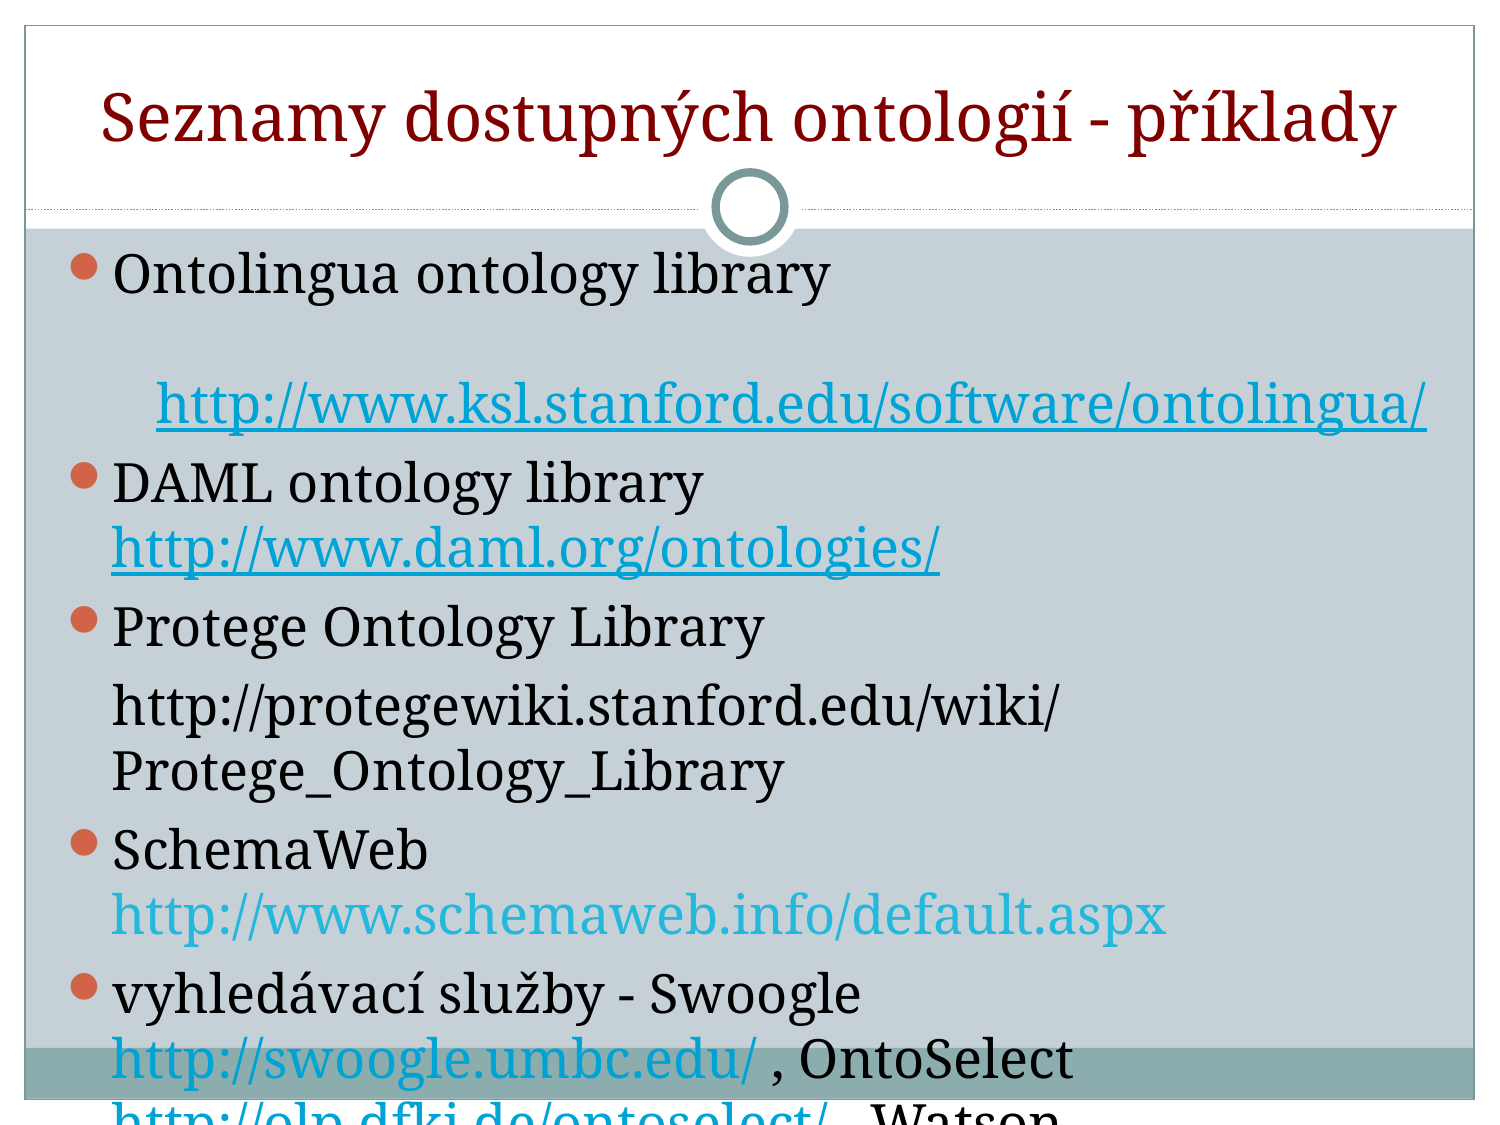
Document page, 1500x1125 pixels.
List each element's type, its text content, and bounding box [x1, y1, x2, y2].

list Ontolingua ontology library http://www.ksl.stanford.edu/software/ontolingua/ DAML ontology library http://www.daml.org/ontologies/ Protege Ontology Library http://protegewiki.stanford.edu/wiki/Protege_Ontology_Library SchemaWeb http://www.schemaweb.info/default.aspx vyhledávací služby - Swoogle http://swoogle.umbc.edu/ , OntoSelect http://olp.dfki.de/ontoselect/ , Watson http://watson.kmi.open.ac.uk/WatsonWUI/ [51, 232, 1447, 1125]
title Seznamy dostupných ontologií - příklady [49, 37, 1450, 162]
